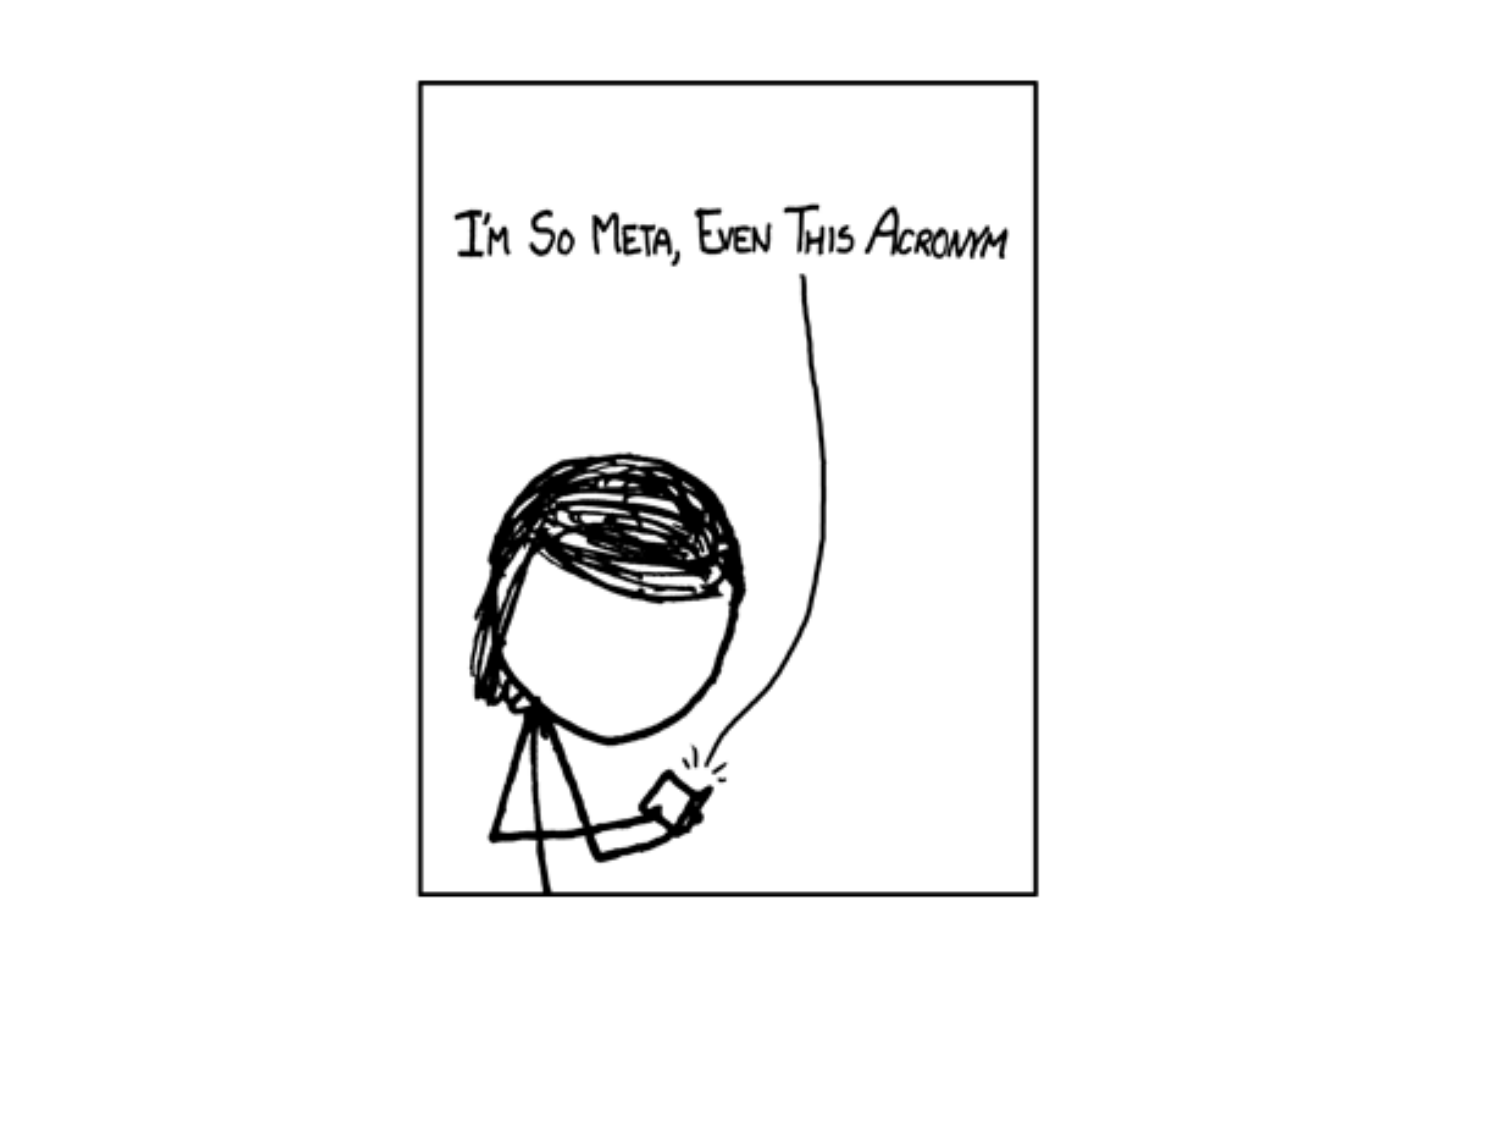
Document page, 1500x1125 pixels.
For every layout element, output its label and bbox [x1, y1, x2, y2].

picture [412, 233, 1049, 917]
title [75, 45, 1425, 233]
